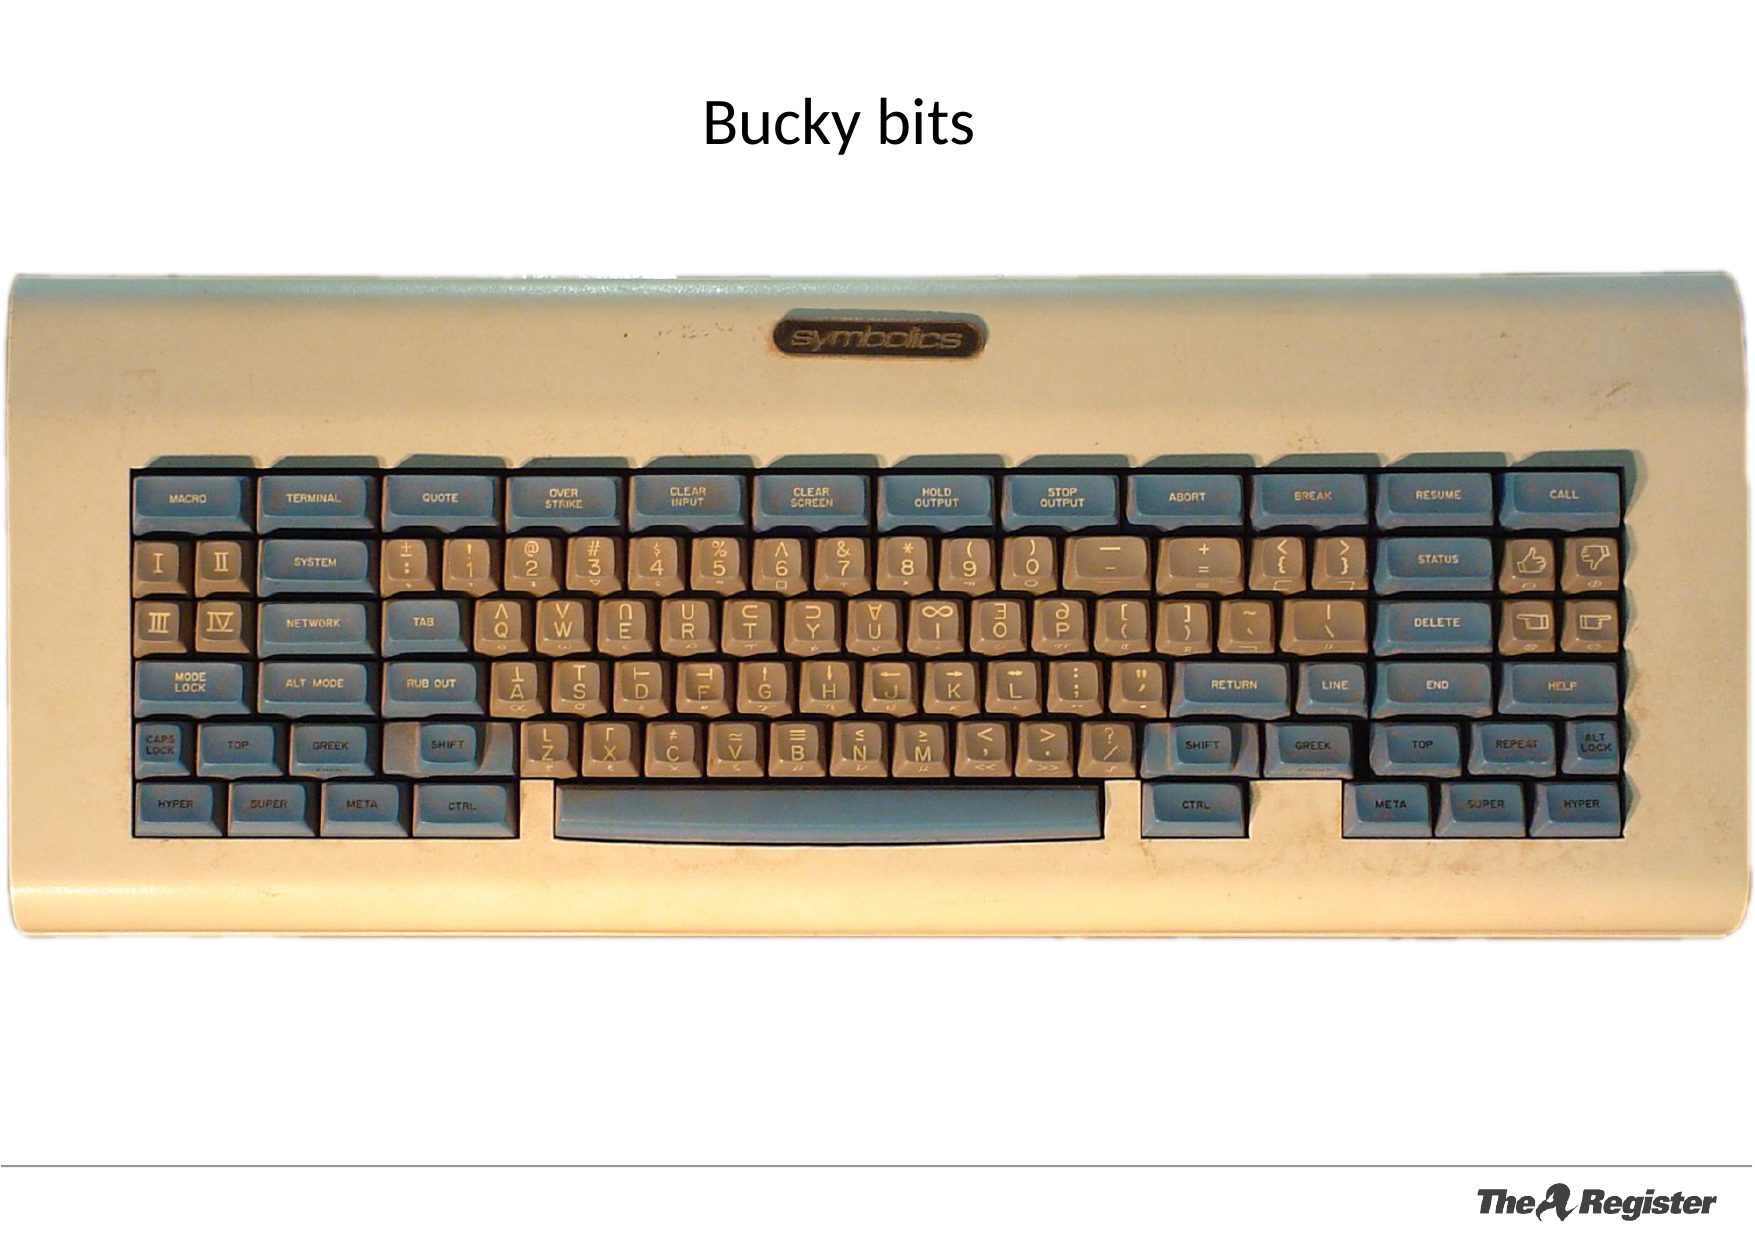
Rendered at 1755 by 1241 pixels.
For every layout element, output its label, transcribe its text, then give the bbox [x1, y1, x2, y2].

title Bucky bits [72, 38, 1605, 218]
picture [0, 265, 1755, 944]
picture [1477, 1183, 1717, 1222]
